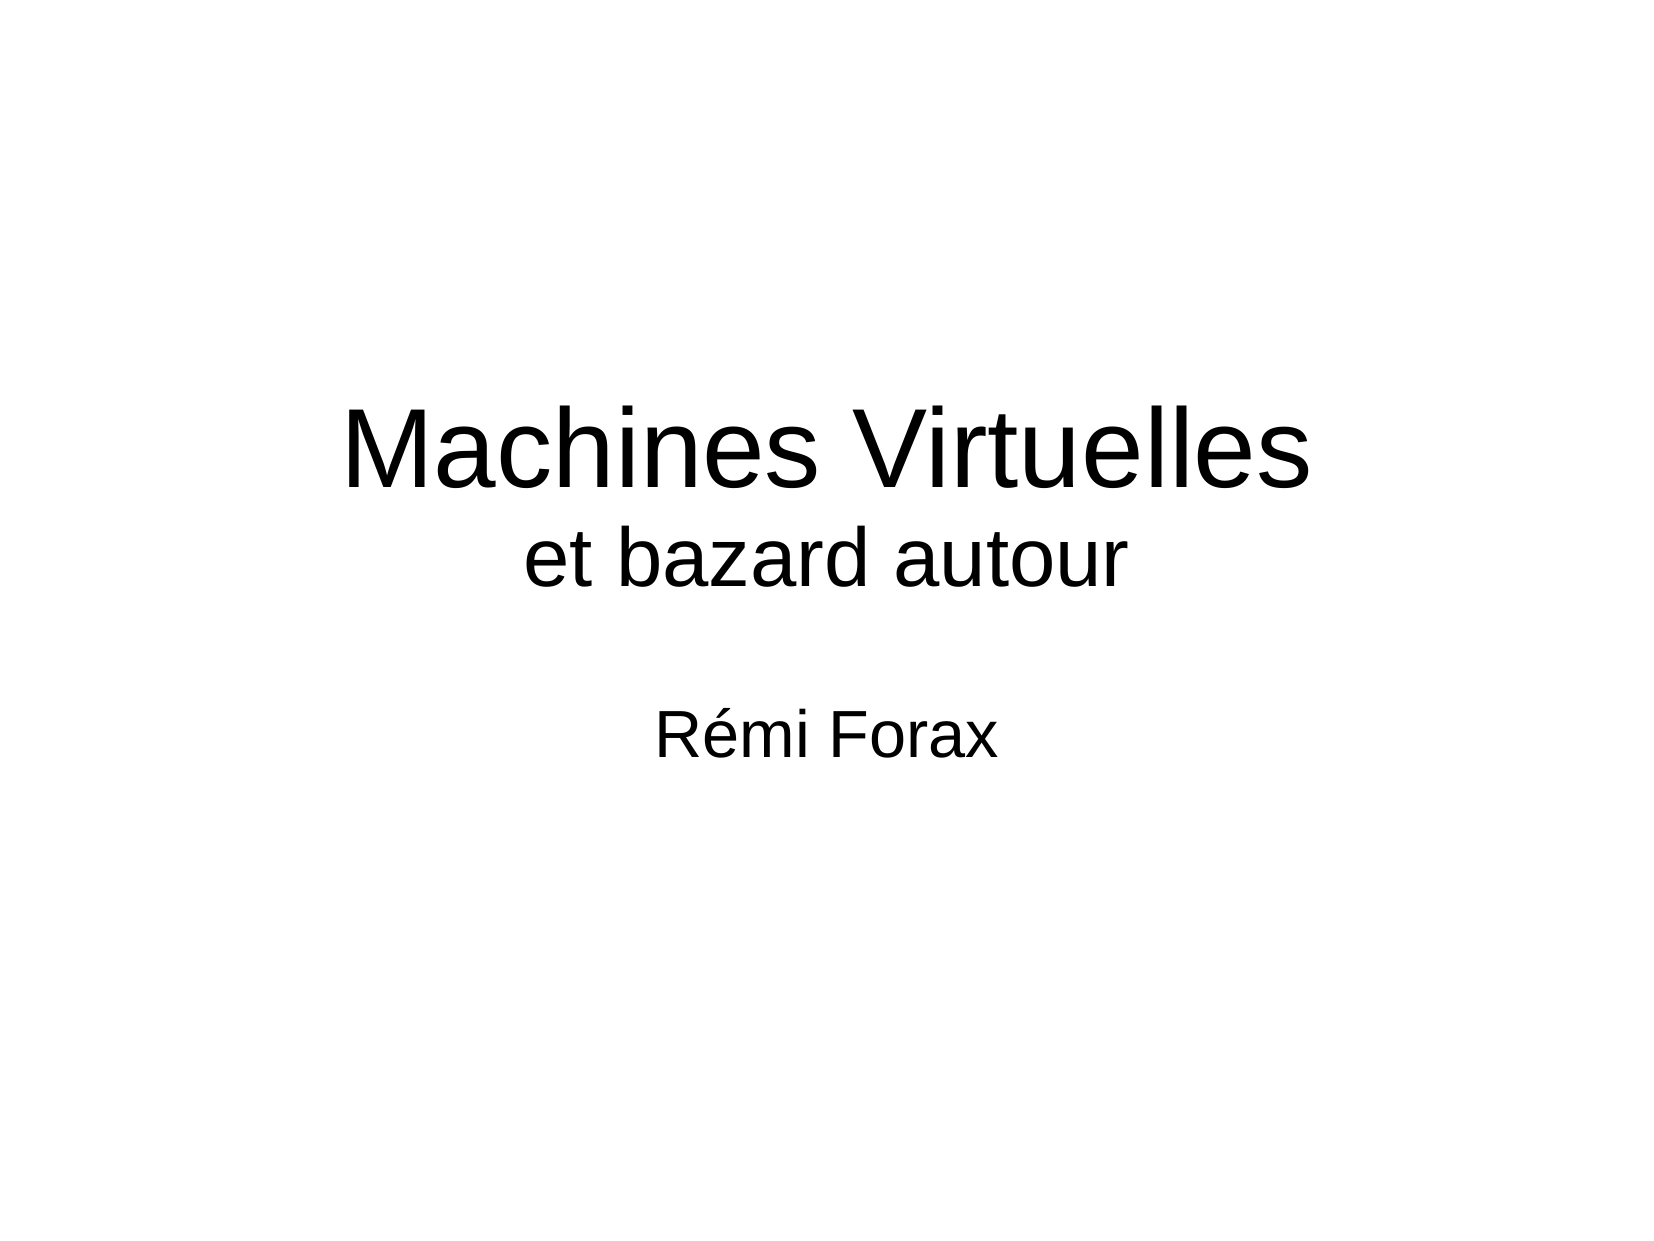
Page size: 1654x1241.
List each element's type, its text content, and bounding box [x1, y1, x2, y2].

subtitle Machines Virtuelles et bazard autour Rémi Forax [82, 49, 1571, 1109]
